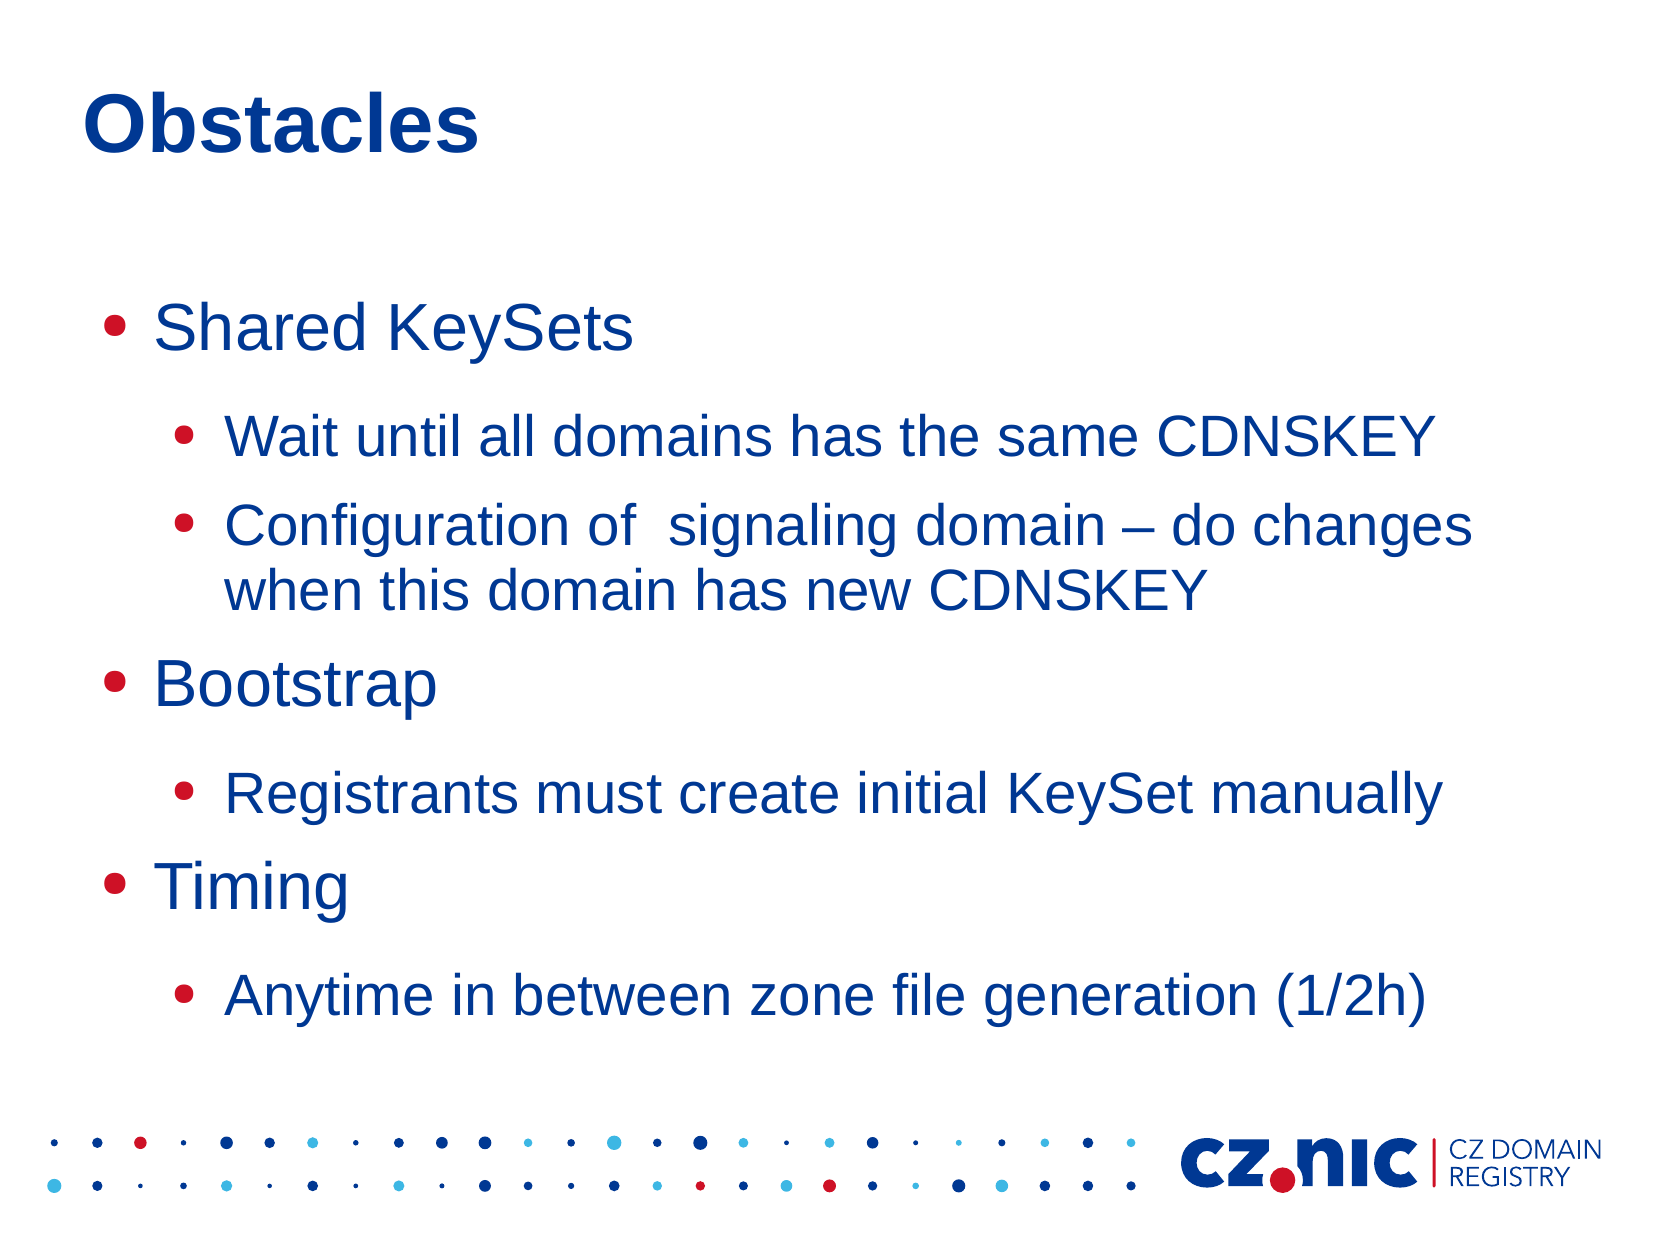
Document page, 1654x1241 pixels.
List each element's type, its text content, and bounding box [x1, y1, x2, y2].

list Shared KeySets Wait until all domains has the same CDNSKEY Configuration of signaling domain – do changes when this domain has new CDNSKEY Bootstrap Registrants must create initial KeySet manually Timing Anytime in between zone file generation (1/2h) [82, 290, 1571, 1109]
title Obstacles [82, 70, 1571, 178]
